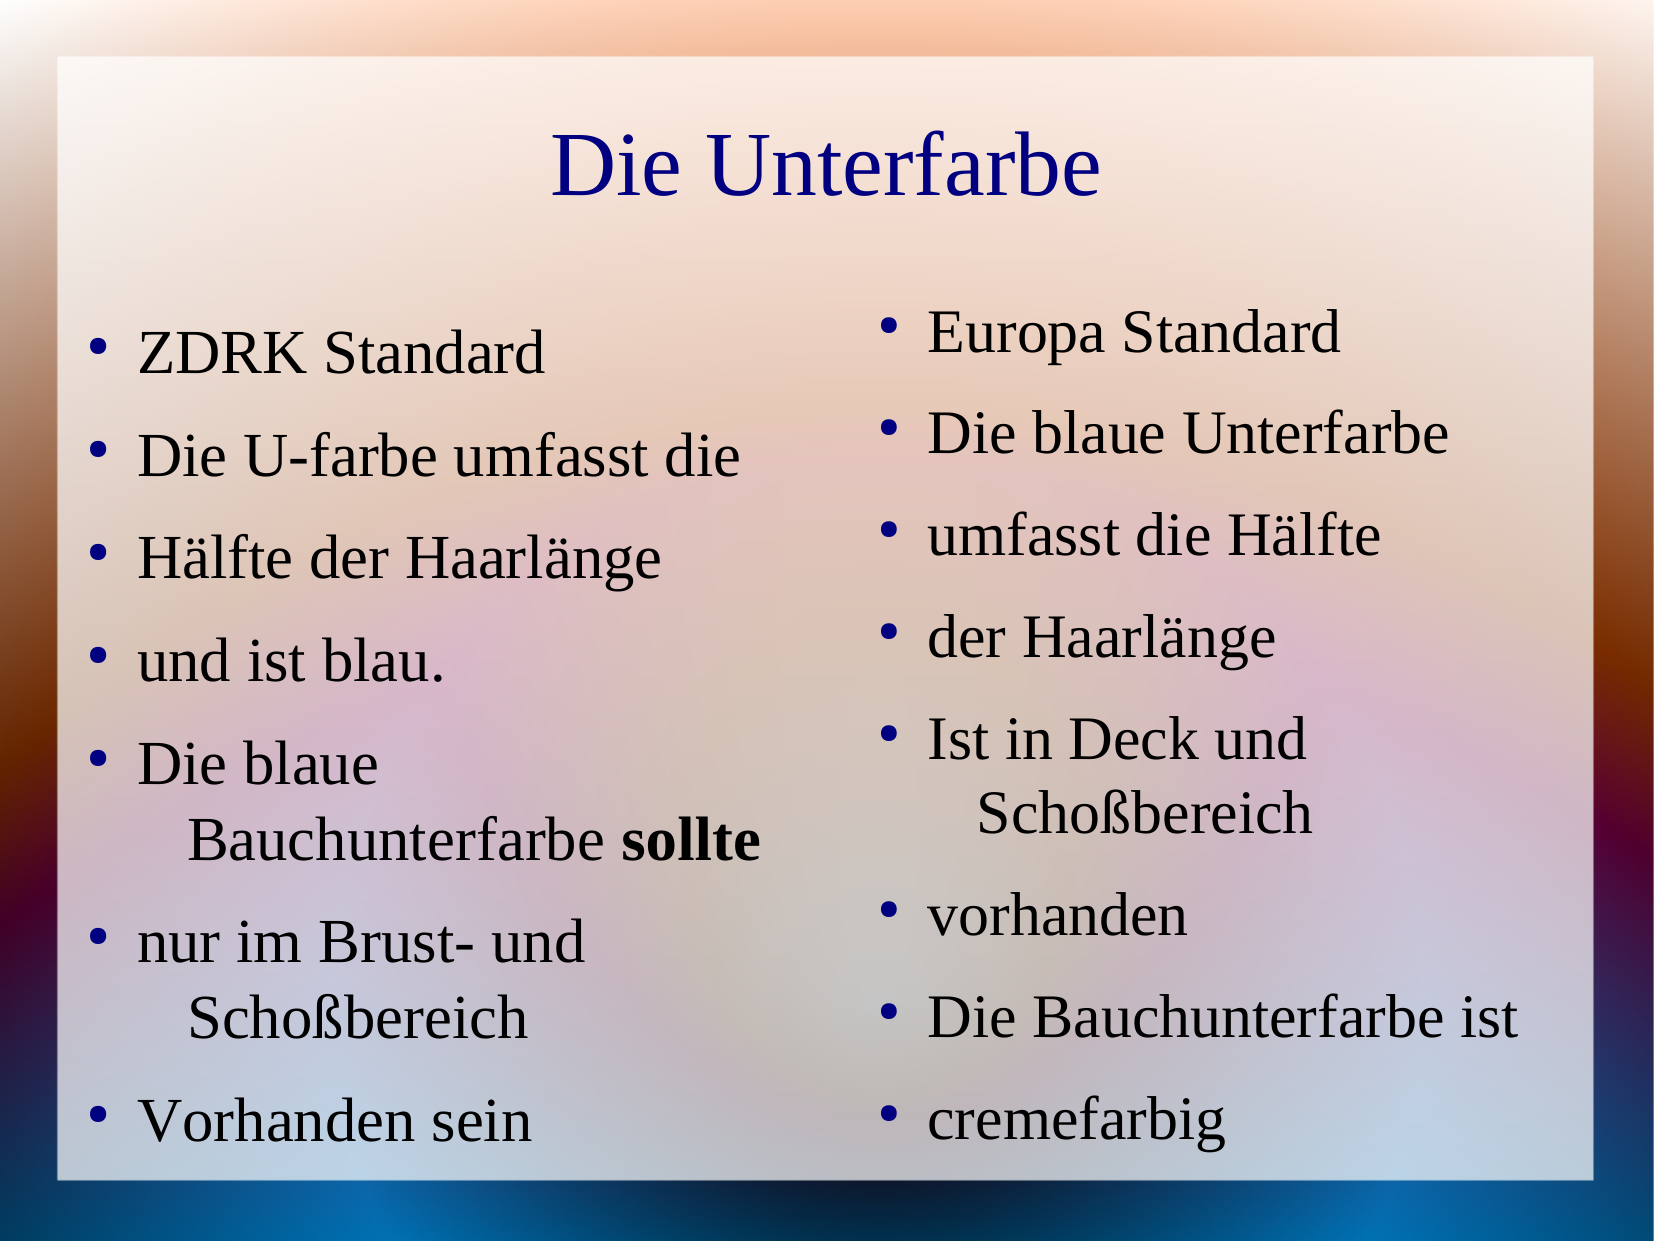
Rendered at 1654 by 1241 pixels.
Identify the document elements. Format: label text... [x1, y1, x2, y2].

list Europa Standard Die blaue Unterfarbe umfasst die Hälfte der Haarlänge Ist in Deck und Schoßbereich vorhanden Die Bauchunterfarbe ist cremefarbig [845, 290, 1572, 1164]
title Die Unterfarbe [82, 62, 1571, 256]
list ZDRK Standard Die U-farbe umfasst die Hälfte der Haarlänge und ist blau. Die blaue Bauchunterfarbe sollte nur im Brust- und Schoßbereich Vorhanden sein [53, 310, 810, 1155]
